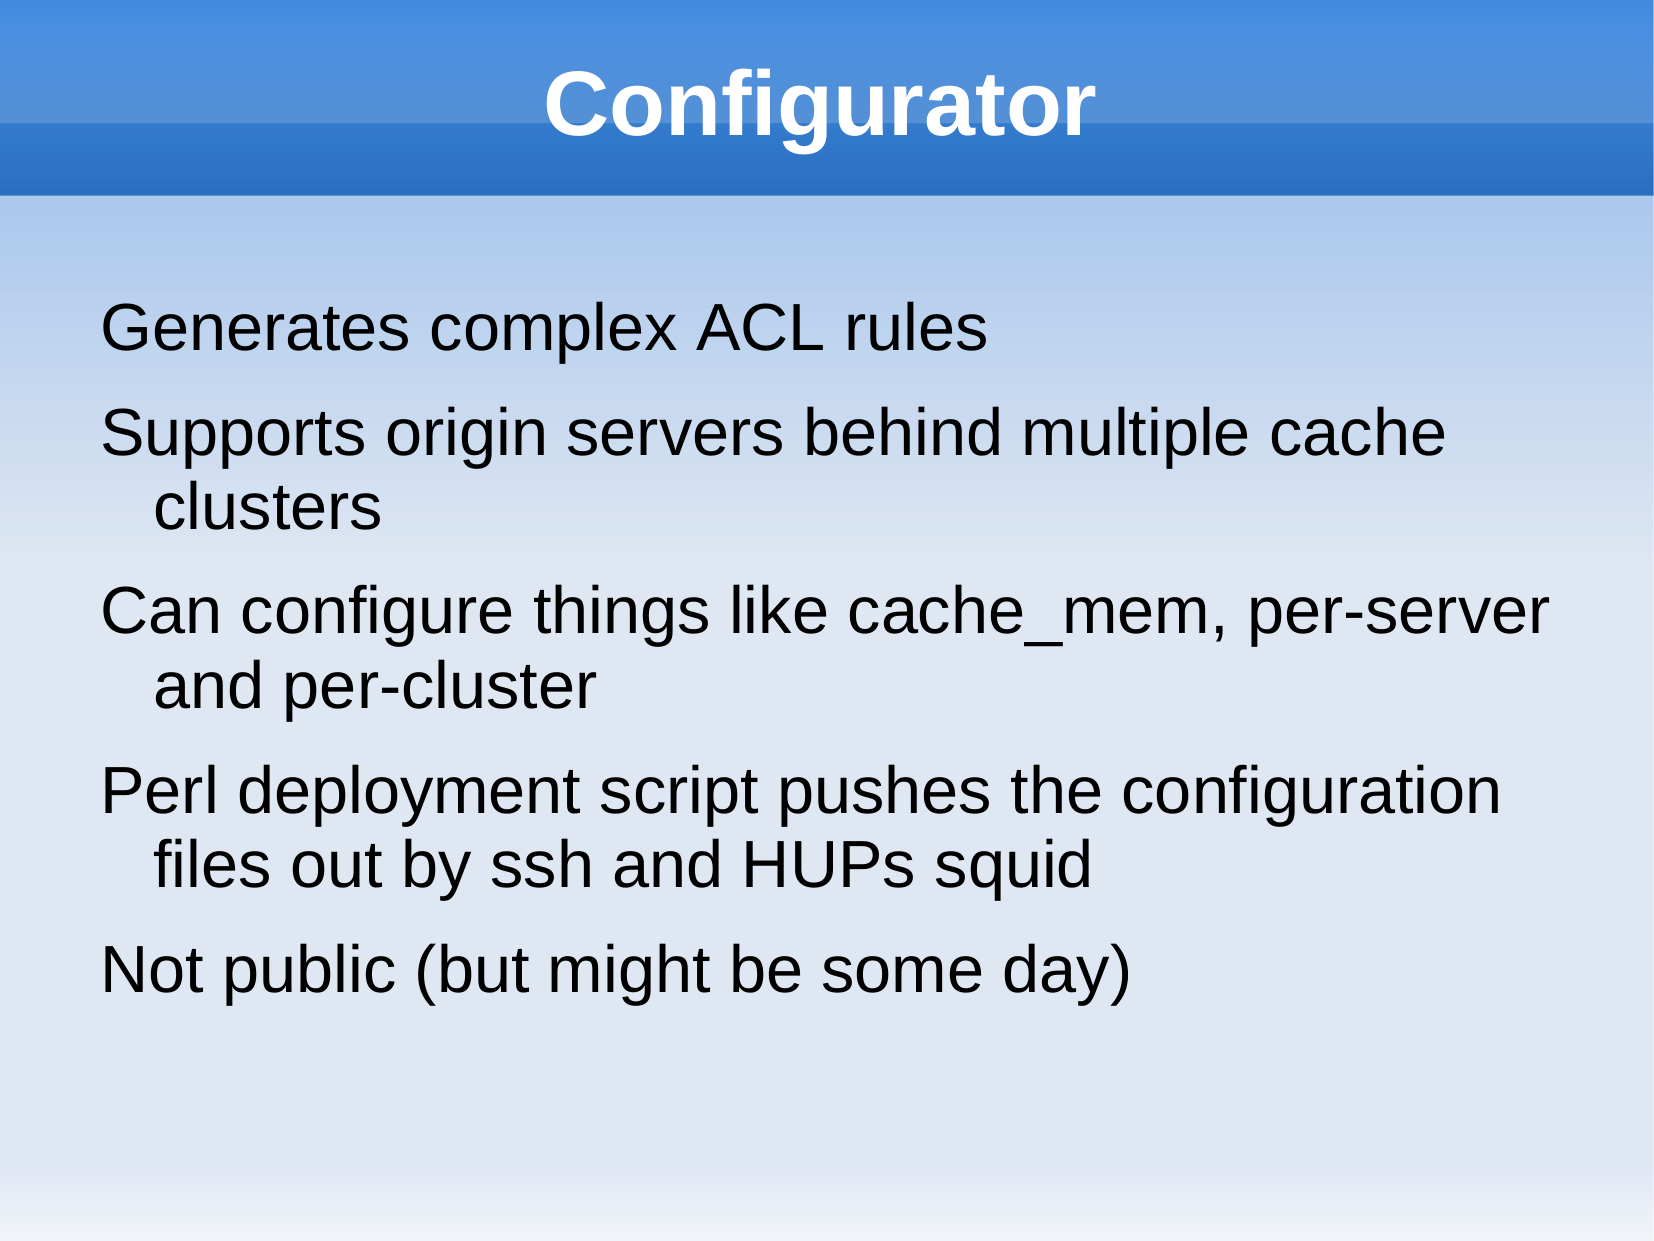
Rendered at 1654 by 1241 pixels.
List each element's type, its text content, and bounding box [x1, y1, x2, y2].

picture [0, 0, 1654, 1241]
list Generates complex ACL rules Supports origin servers behind multiple cache clusters Can configure things like cache_mem, per-server and per-cluster Perl deployment script pushes the configuration files out by ssh and HUPs squid Not public (but might be some day) [82, 290, 1571, 1094]
title Configurator [76, 0, 1565, 208]
